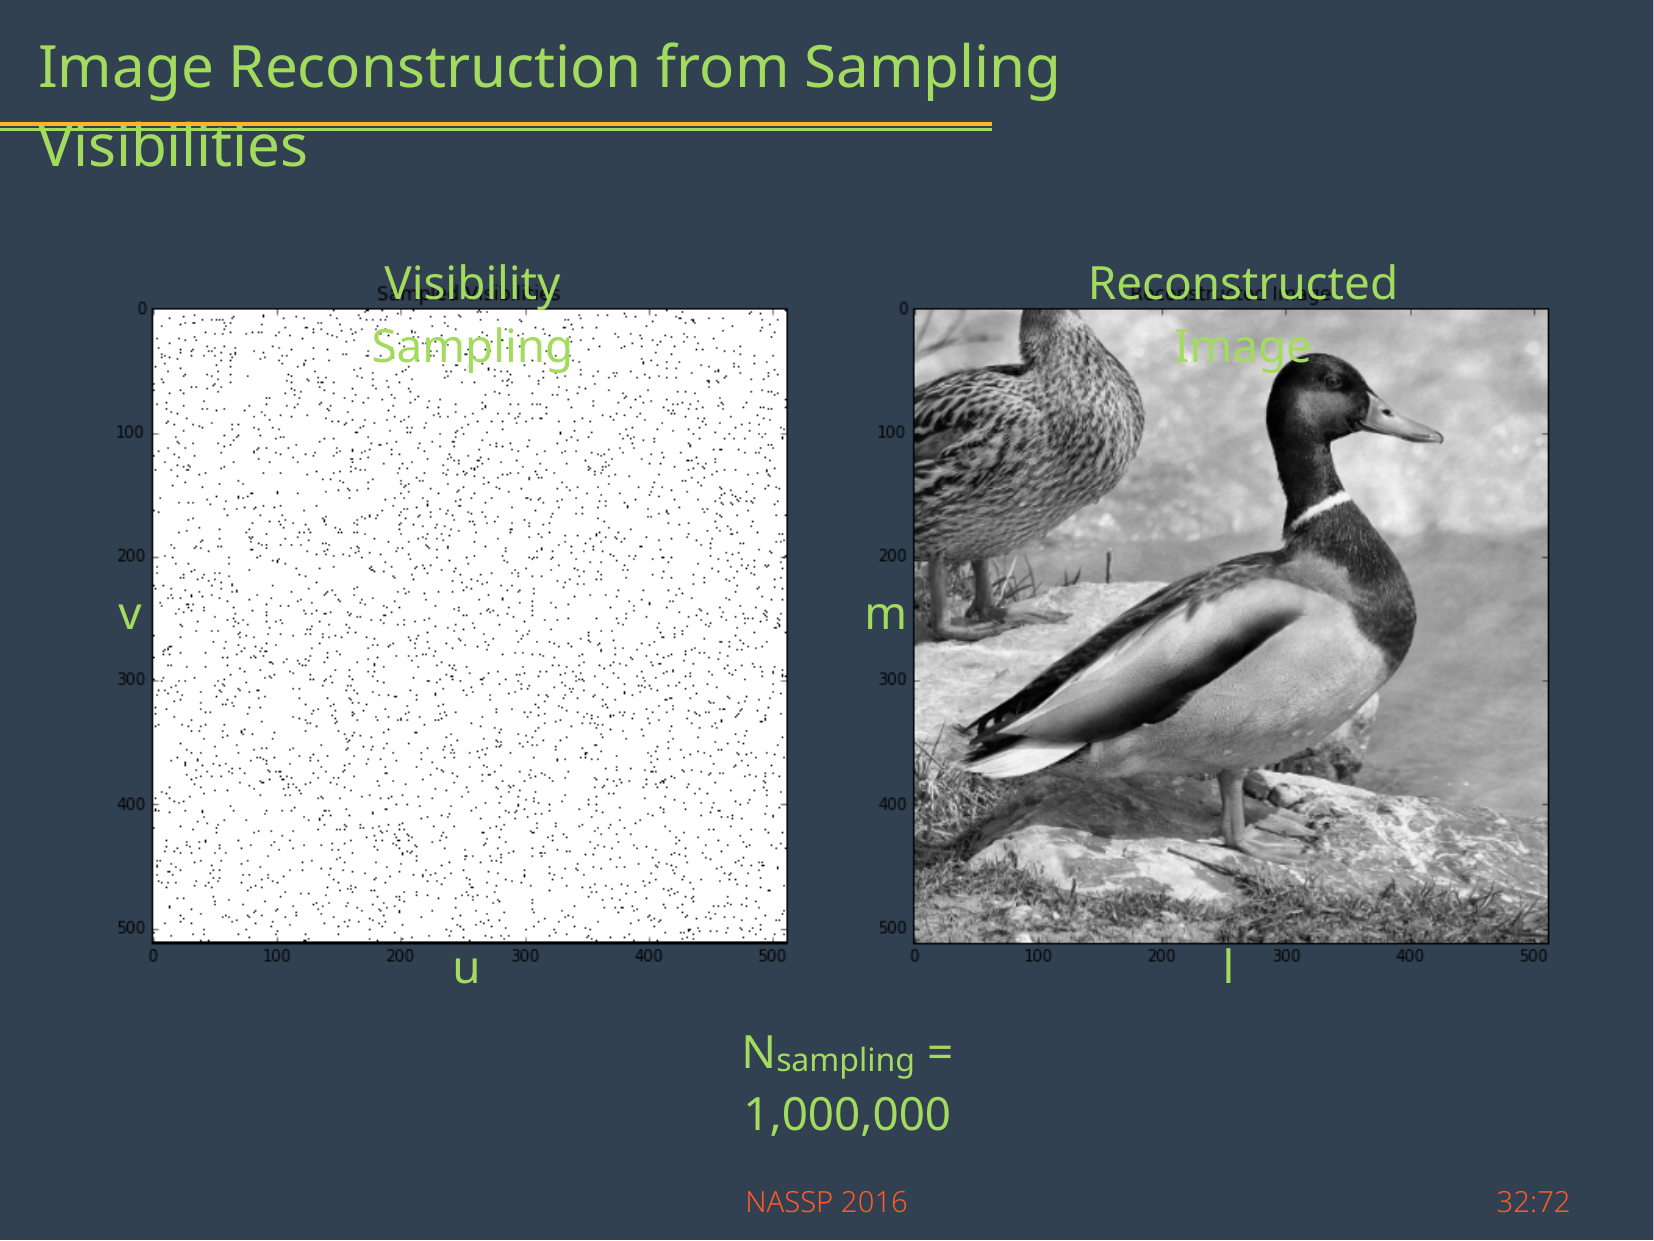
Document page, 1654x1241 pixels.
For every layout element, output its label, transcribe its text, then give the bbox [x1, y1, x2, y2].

text_box v [64, 572, 195, 643]
text_box Nsampling = 1,000,000 [625, 1011, 1069, 1093]
text_box Image Reconstruction from Sampling Visibilities [23, 17, 1252, 103]
text_box l [1163, 927, 1294, 997]
text_box u [401, 927, 532, 997]
text_box Reconstructed Image [1003, 243, 1483, 313]
text_box m [820, 572, 951, 643]
text_box Visibility Sampling [271, 243, 674, 313]
picture [105, 274, 1559, 976]
